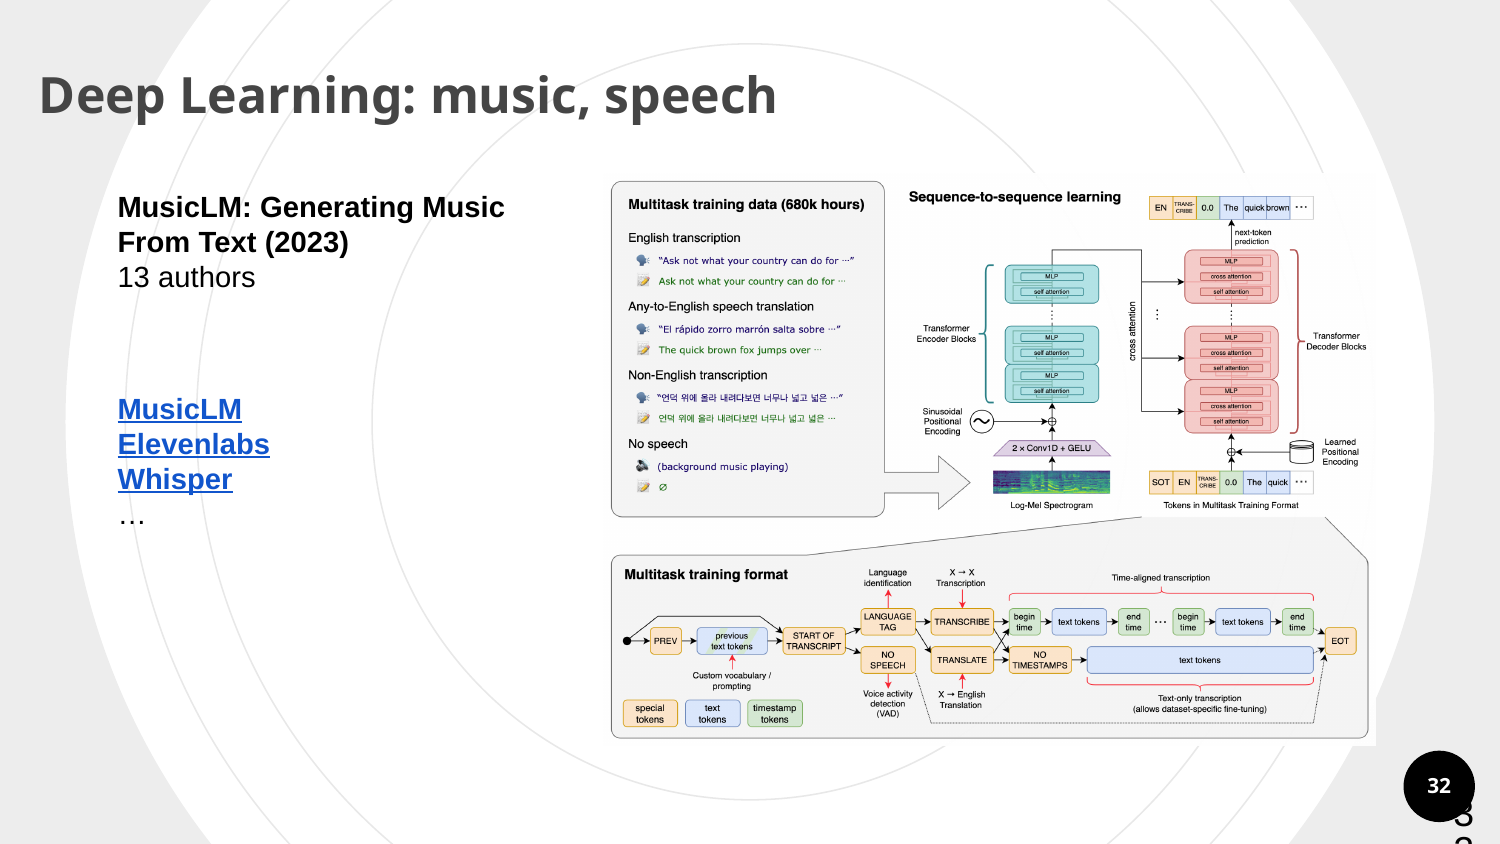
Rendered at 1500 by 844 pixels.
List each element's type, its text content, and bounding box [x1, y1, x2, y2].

text_box Deep Learning: music, speech [38, 39, 1461, 149]
slide_number 1 [1403, 750, 1475, 823]
picture [603, 173, 1376, 746]
text_box MusicLM: Generating Music From Text (2023) 13 authors MusicLM Elevenlabs Whisper … [102, 173, 530, 546]
